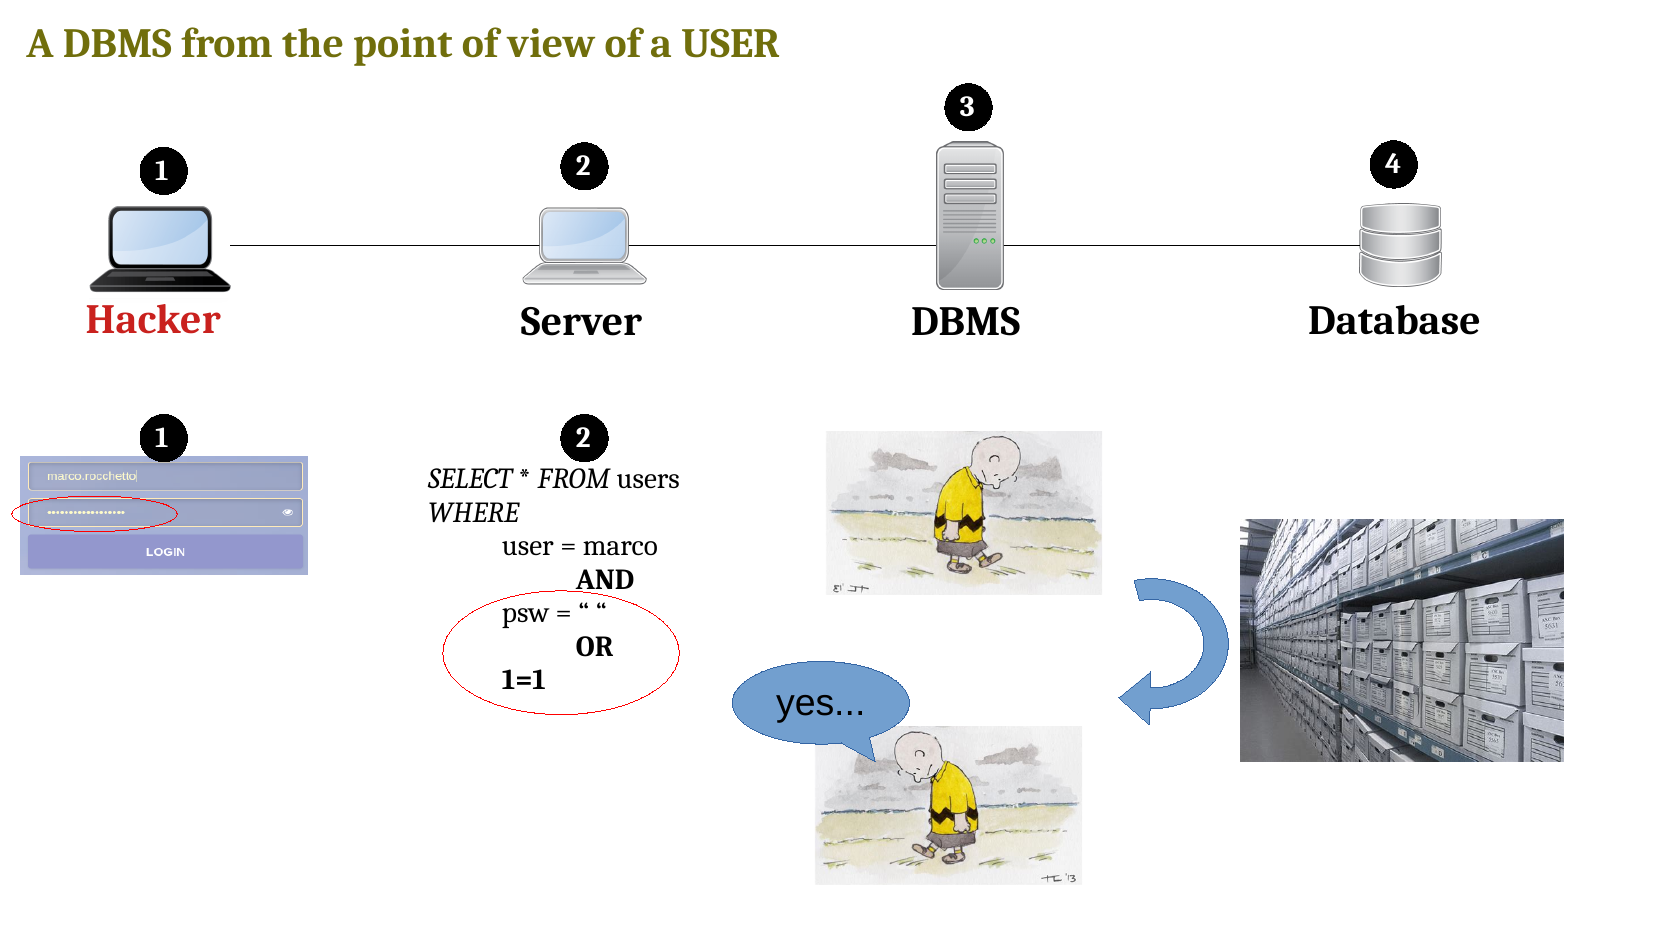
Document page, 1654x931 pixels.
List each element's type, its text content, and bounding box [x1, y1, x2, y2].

text_box [1118, 578, 1229, 725]
text_box SELECT * FROM users WHERE user = marco AND psw = “ “ OR 1=1 [413, 454, 761, 710]
picture [814, 726, 1083, 885]
picture [1240, 519, 1564, 762]
text_box 4 [1370, 139, 1418, 189]
text_box 2 [561, 141, 608, 191]
text_box yes... [732, 661, 910, 762]
picture [936, 141, 1004, 290]
text_box Hacker [70, 288, 238, 353]
text_box Database [1293, 289, 1501, 354]
picture [83, 200, 237, 308]
text_box 3 [945, 82, 992, 132]
text_box 1 [140, 413, 188, 463]
text_box 2 [561, 413, 608, 463]
text_box 1 [140, 146, 188, 196]
text_box DBMS [896, 290, 1040, 355]
text_box Server [506, 290, 662, 355]
picture [825, 431, 1103, 595]
picture [20, 456, 308, 575]
text_box A DBMS from the point of view of a USER [11, 12, 1193, 77]
picture [1359, 203, 1442, 288]
picture [517, 202, 652, 290]
